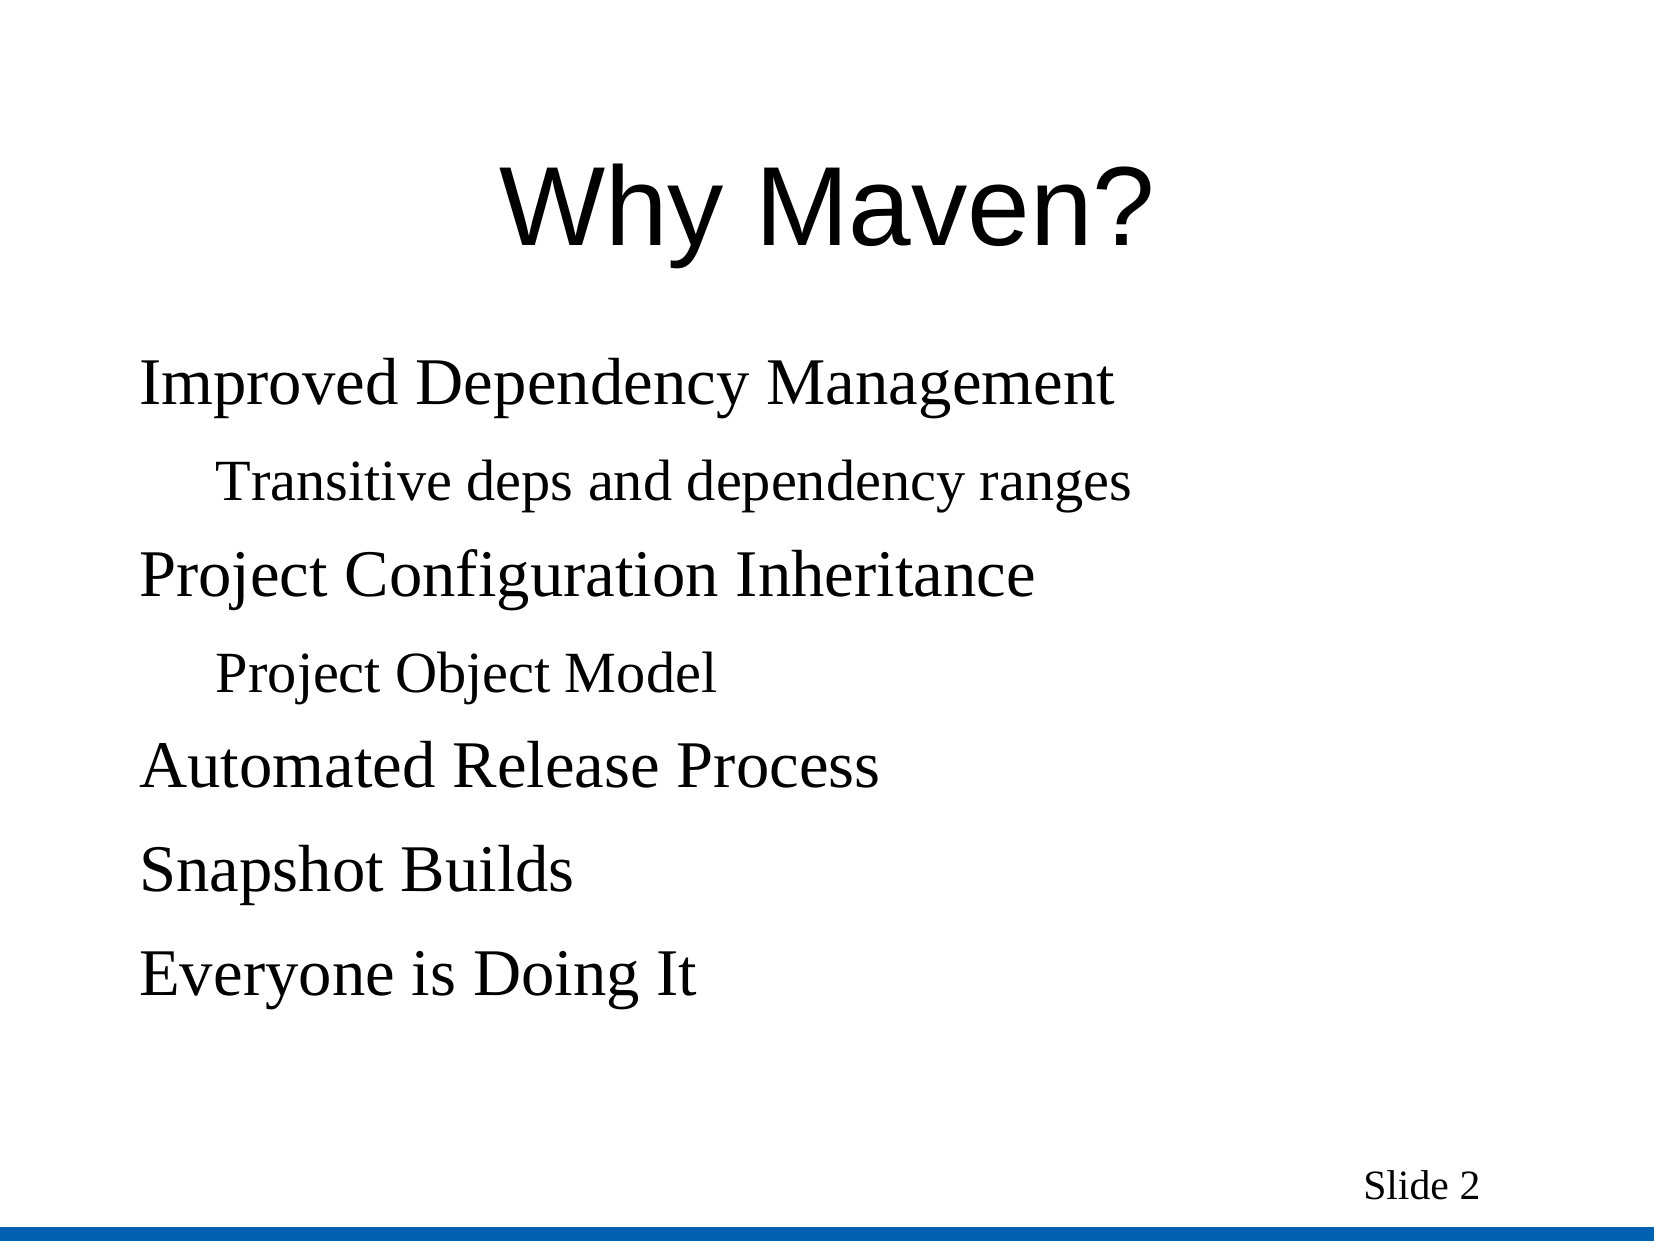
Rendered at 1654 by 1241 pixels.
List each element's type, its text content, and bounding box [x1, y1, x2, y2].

title Why Maven? [121, 102, 1533, 311]
list Improved Dependency Management Transitive deps and dependency ranges Project Configuration Inheritance Project Object Model Automated Release Process Snapshot Builds Everyone is Doing It [121, 344, 1533, 1134]
